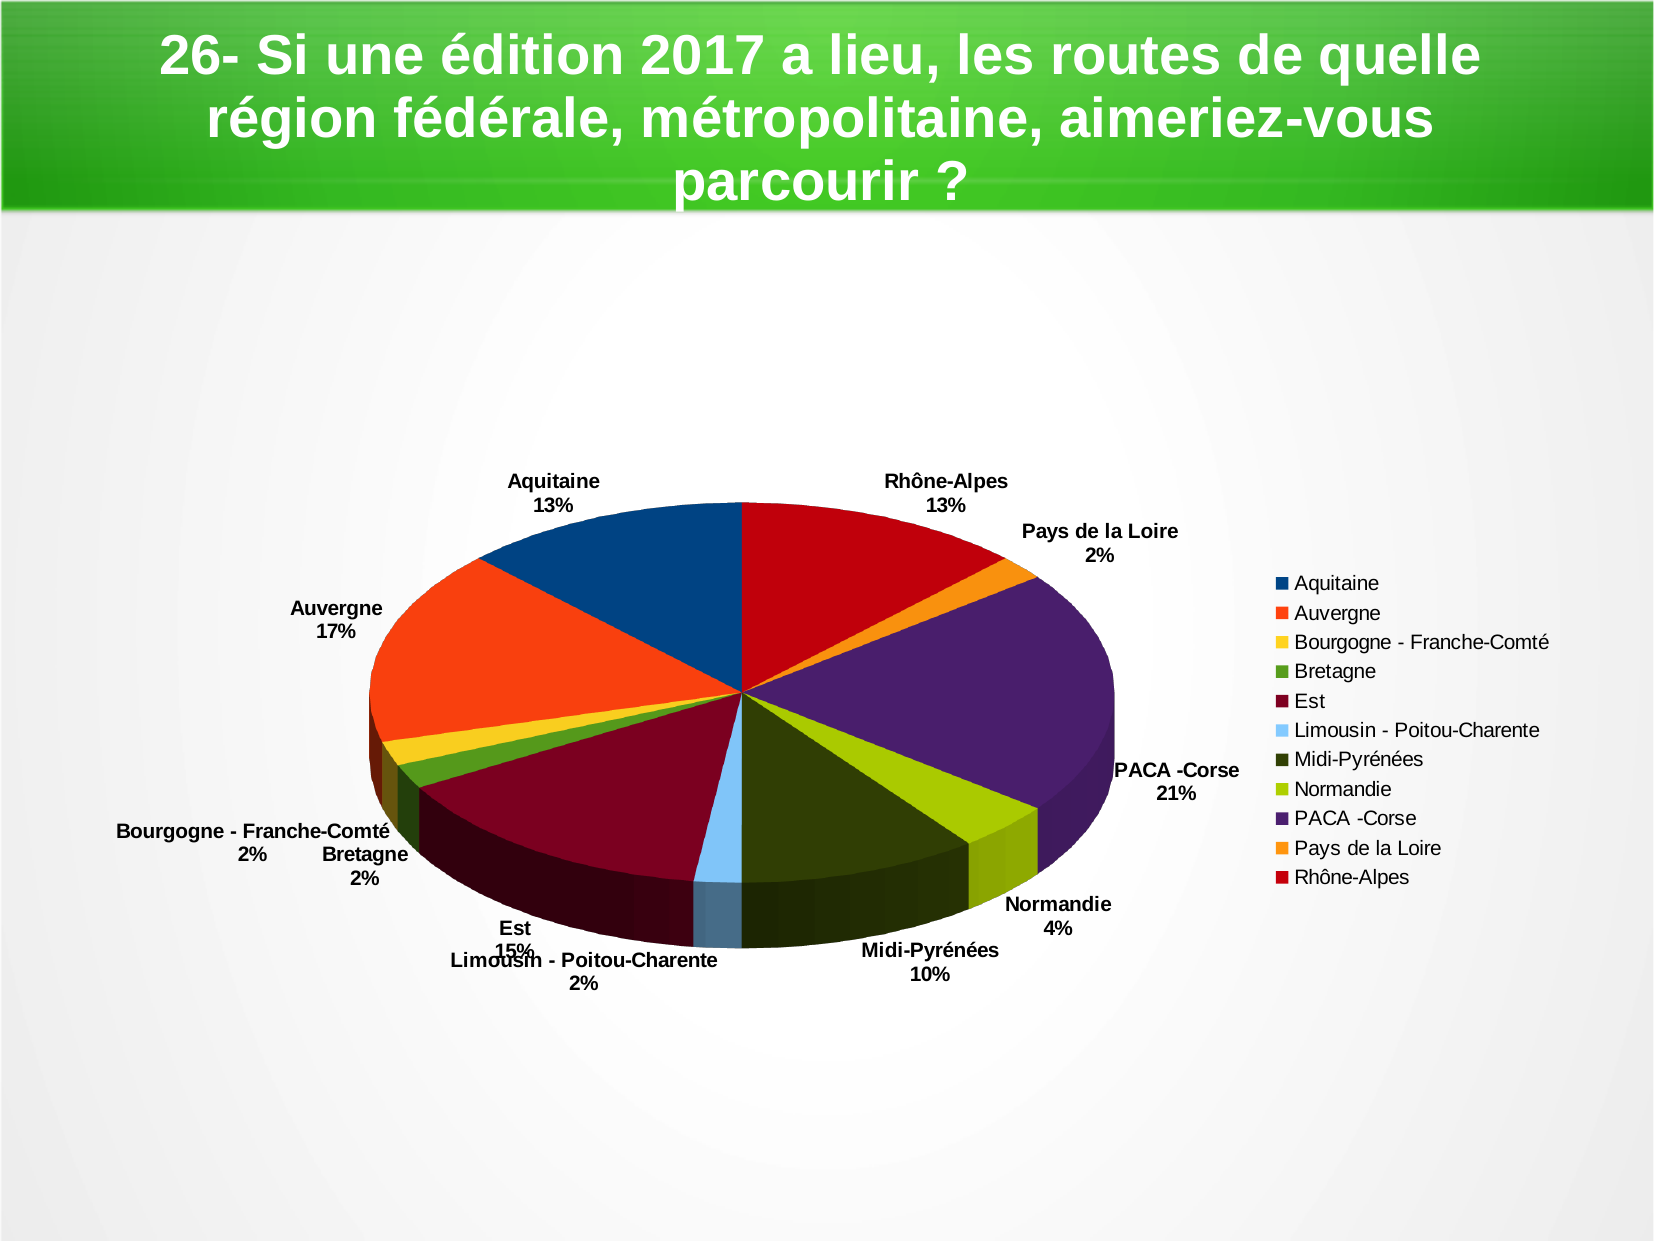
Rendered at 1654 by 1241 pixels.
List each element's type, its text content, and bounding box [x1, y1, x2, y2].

title 26- Si une édition 2017 a lieu, les routes de quelle région fédérale, métropolitaine, aimeriez-vous parcourir ? [70, 23, 1571, 213]
picture [0, 0, 1654, 1241]
chart [80, 289, 1569, 1172]
